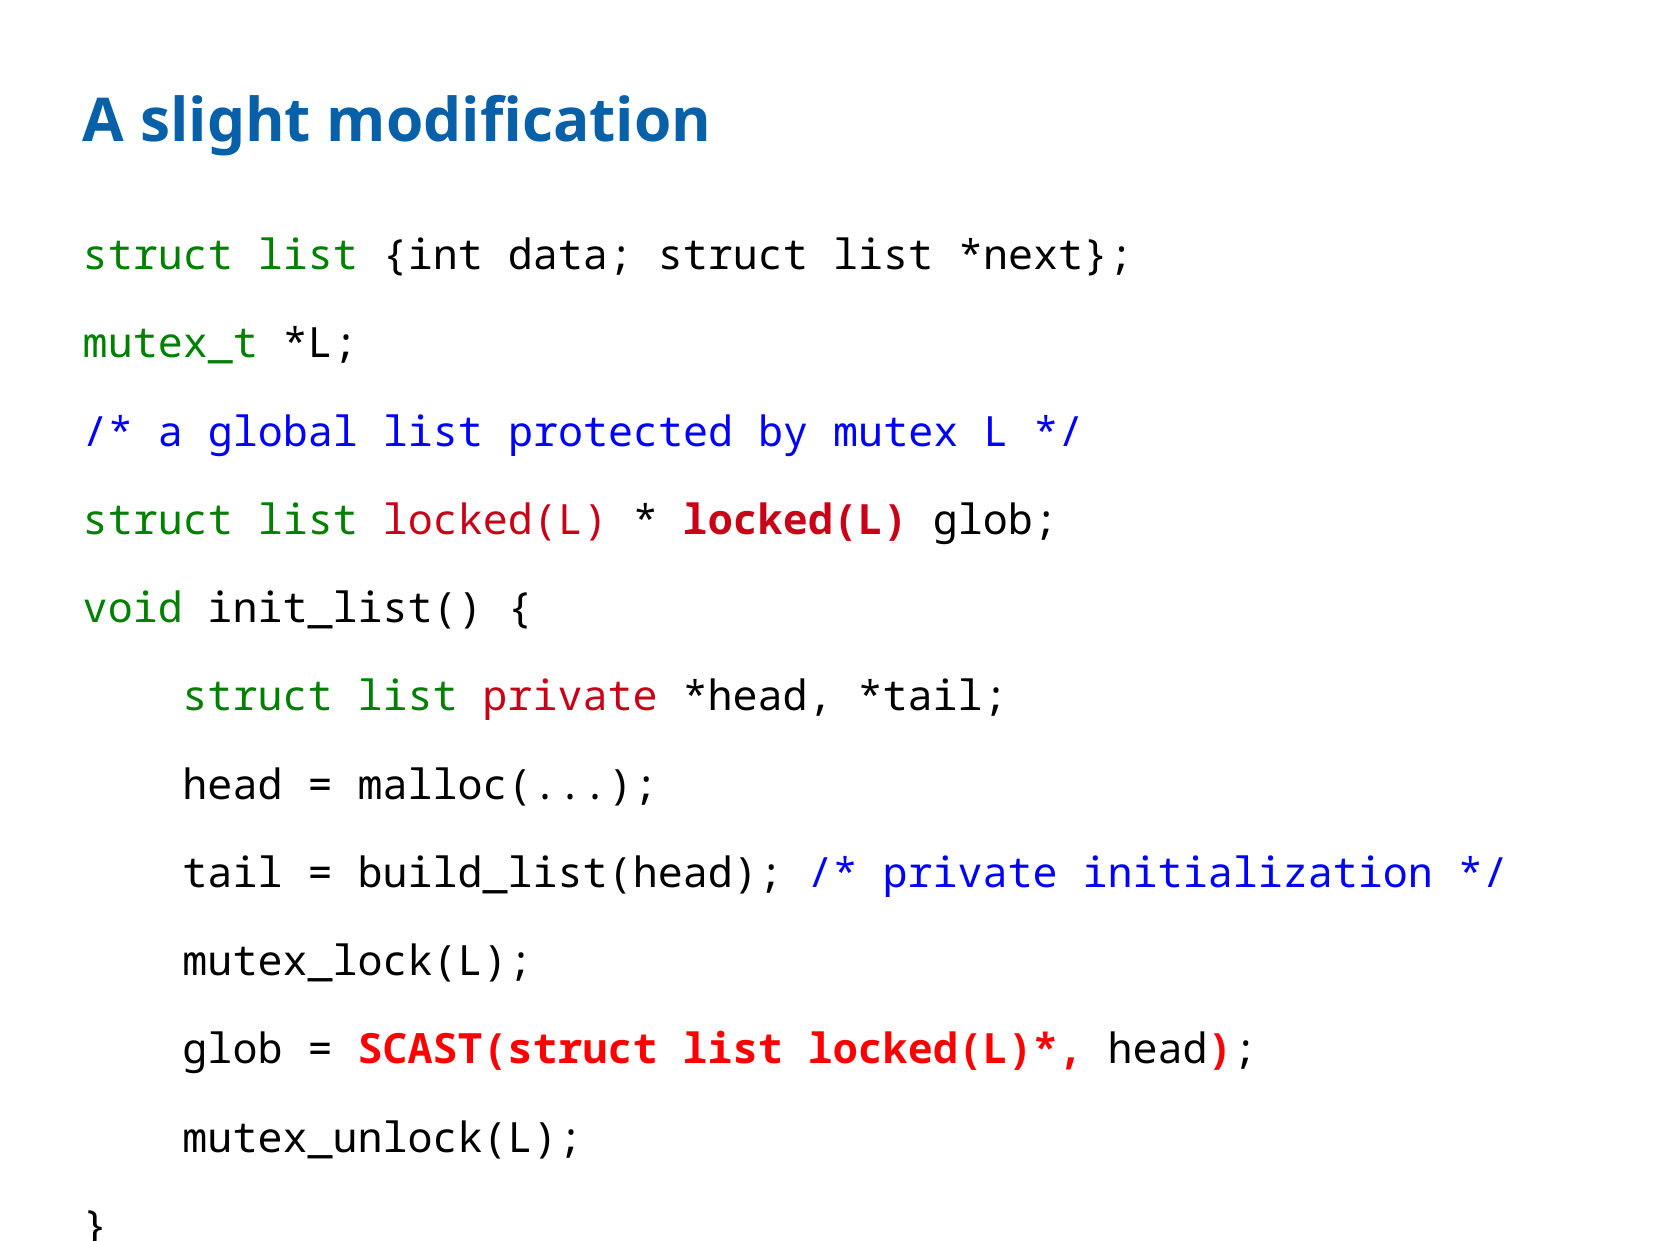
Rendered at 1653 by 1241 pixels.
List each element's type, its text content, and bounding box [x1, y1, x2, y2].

list struct list {int data; struct list *next}; mutex_t *L; /* a global list protected by mutex L */ struct list locked(L) * locked(L) glob; void init_list() { struct list private *head, *tail; head = malloc(...); tail = build_list(head); /* private initialization */ mutex_lock(L); glob = SCAST(struct list locked(L)*, head); mutex_unlock(L); } [82, 225, 1571, 1169]
title A slight modification [82, 56, 1571, 181]
